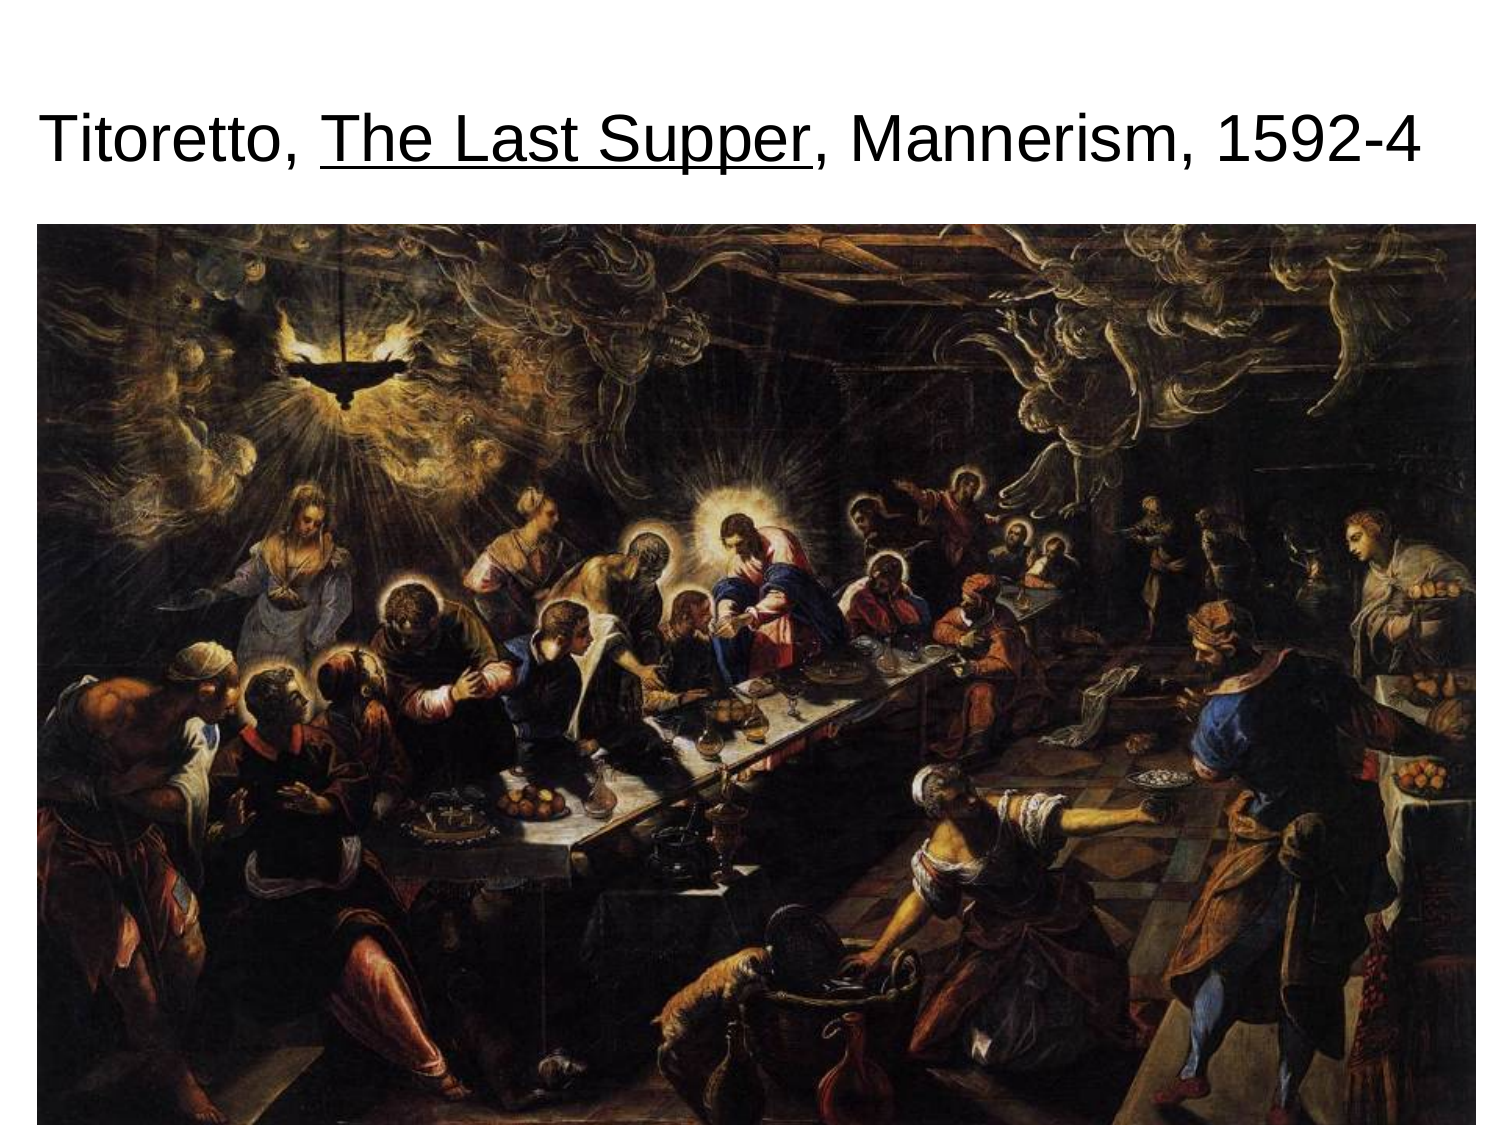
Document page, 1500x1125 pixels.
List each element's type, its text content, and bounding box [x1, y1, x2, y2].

title Titoretto, The Last Supper, Mannerism, 1592-4 [0, 45, 1463, 233]
picture [37, 224, 1476, 1125]
